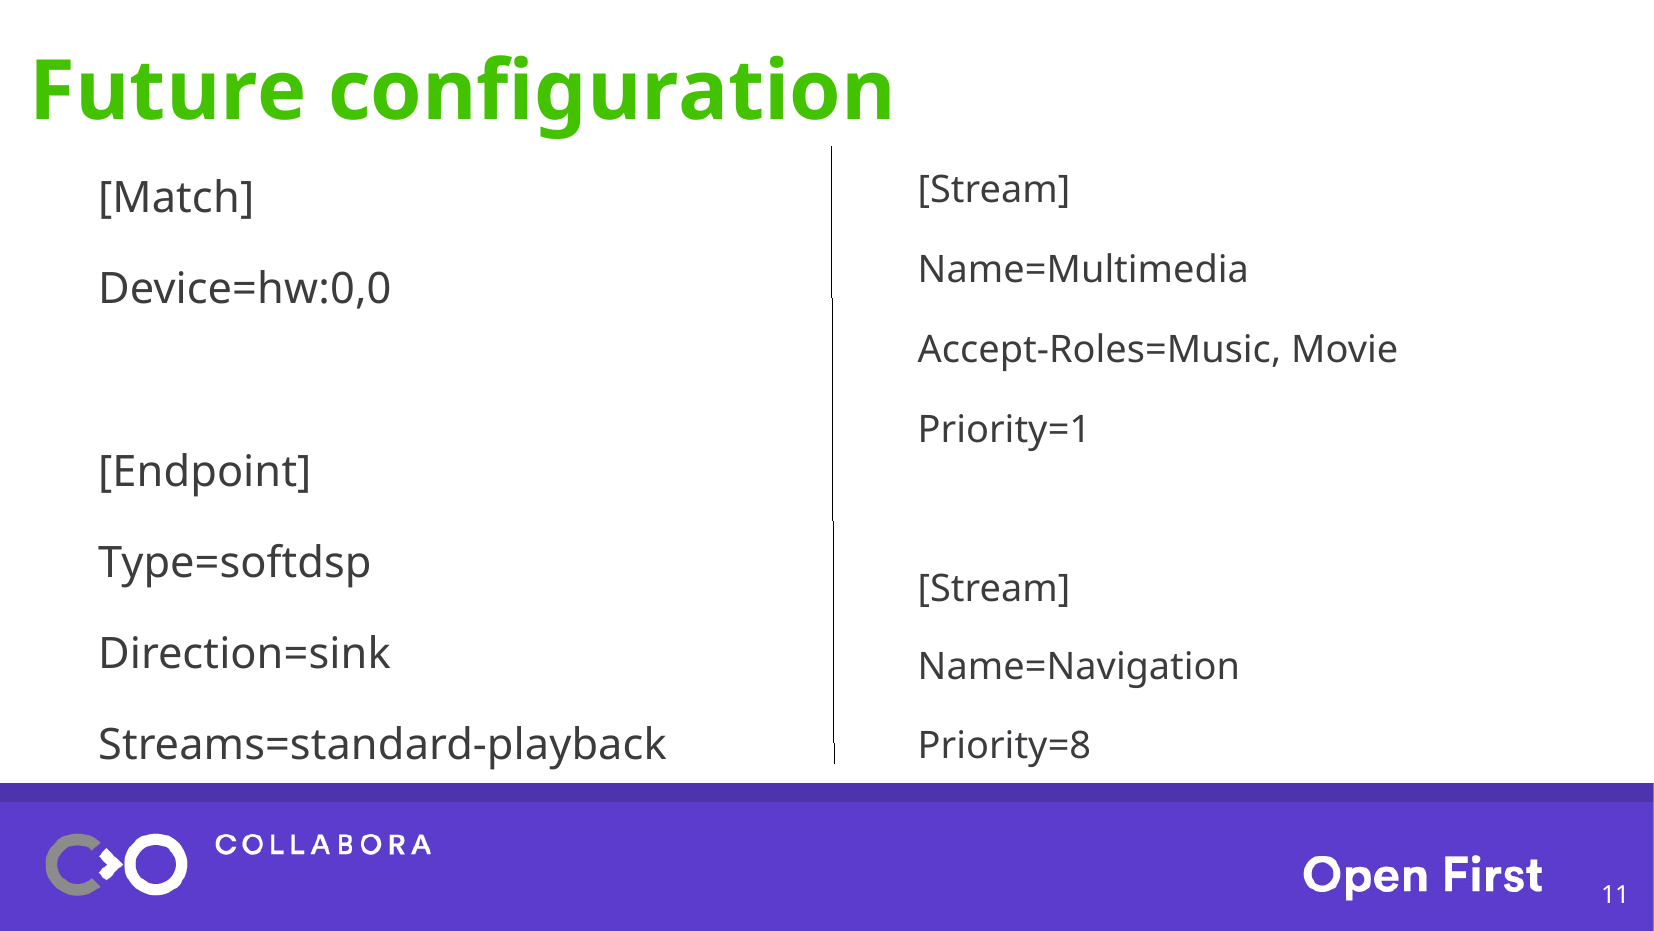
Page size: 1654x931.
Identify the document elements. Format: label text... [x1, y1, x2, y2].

title Future configuration [29, 28, 1603, 147]
list [Stream] Name=Multimedia Accept-Roles=Music, Movie Priority=1 [Stream] Name=Navigation Priority=8 [868, 136, 1618, 780]
list [Match] Device=hw:0,0 [Endpoint] Type=softdsp Direction=sink Streams=standard-playback [41, 136, 791, 780]
picture [0, 0, 1654, 931]
